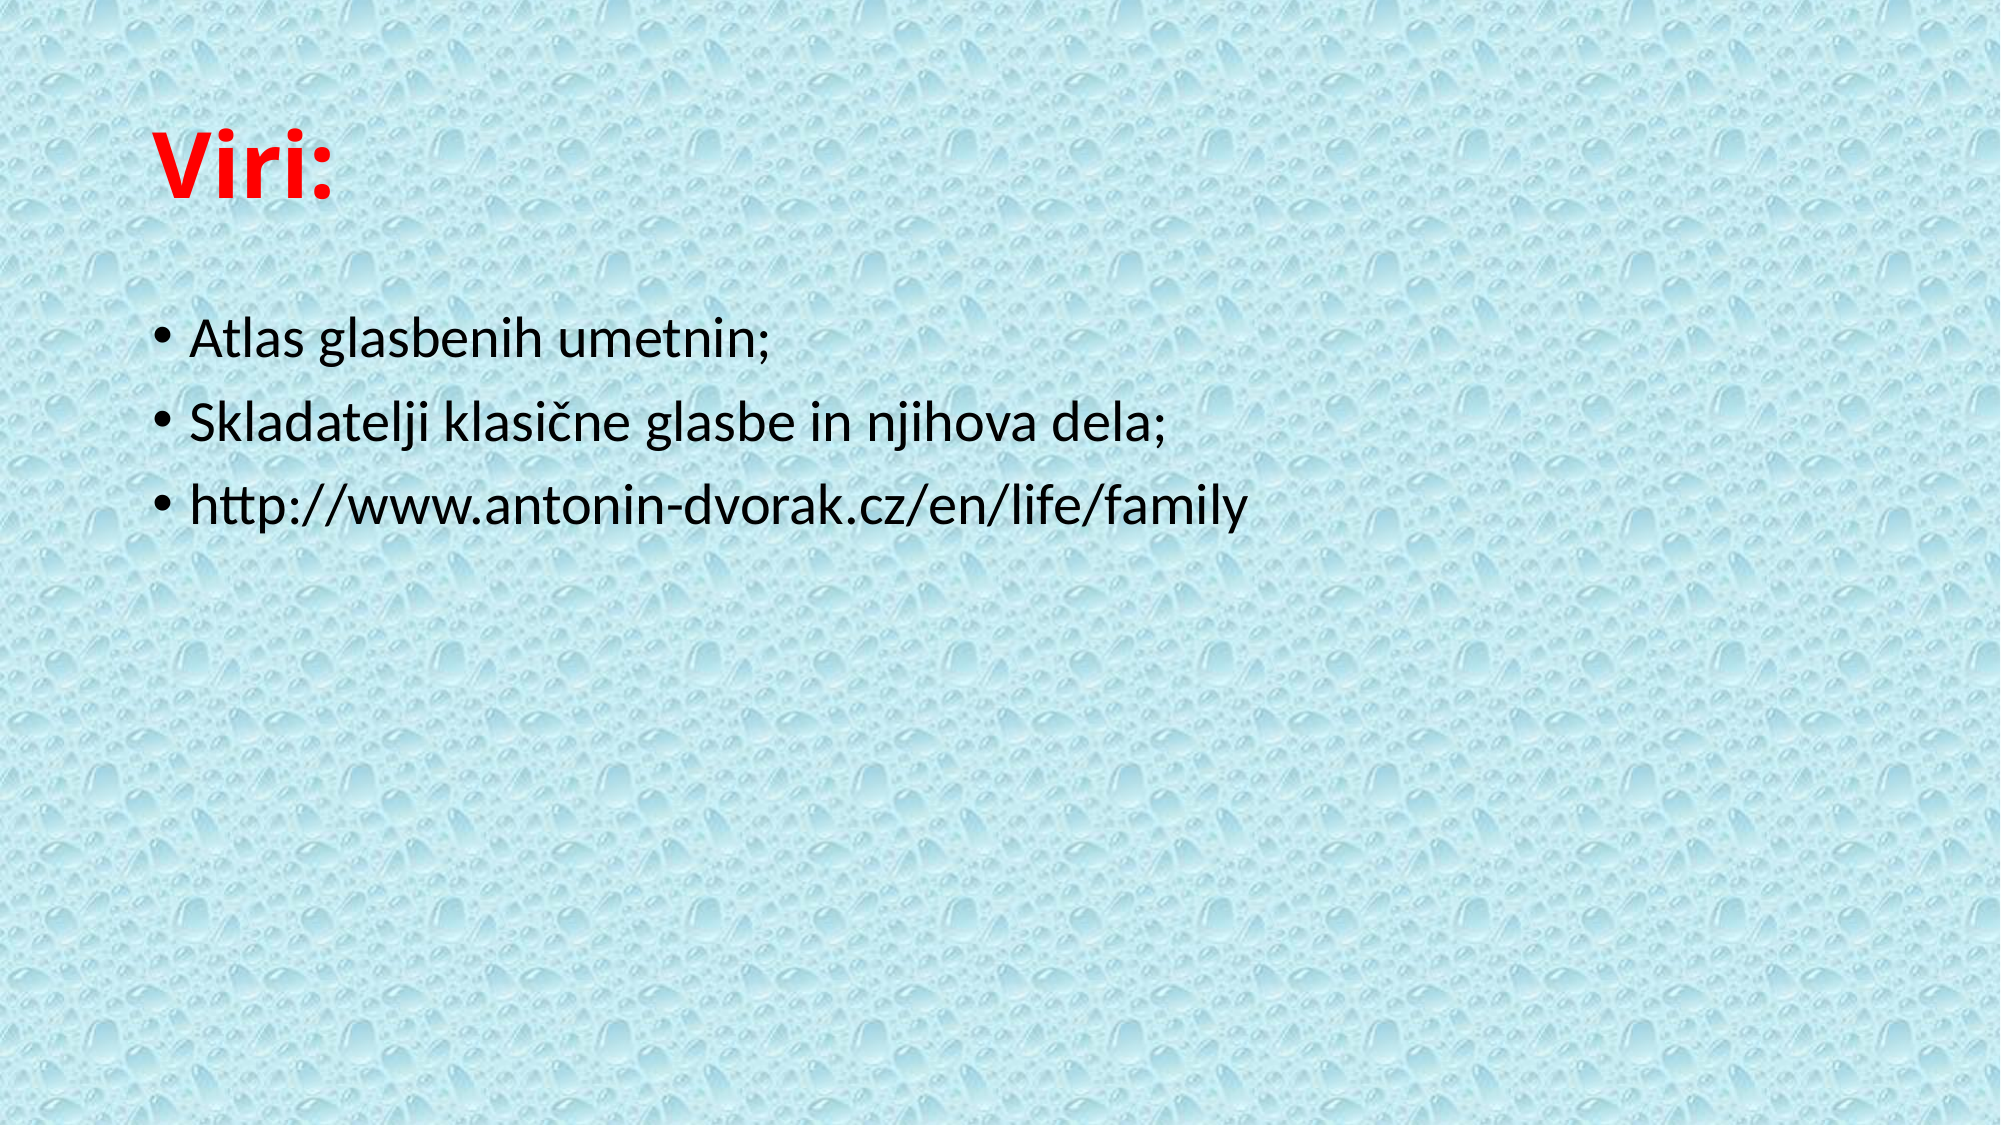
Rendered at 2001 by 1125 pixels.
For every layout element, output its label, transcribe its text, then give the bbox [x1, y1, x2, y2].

picture [0, 0, 2001, 1125]
title Viri: [137, 59, 1863, 278]
list Atlas glasbenih umetnin; Skladatelji klasične glasbe in njihova dela; http://www.antonin-dvorak.cz/en/life/family [137, 299, 1863, 1014]
